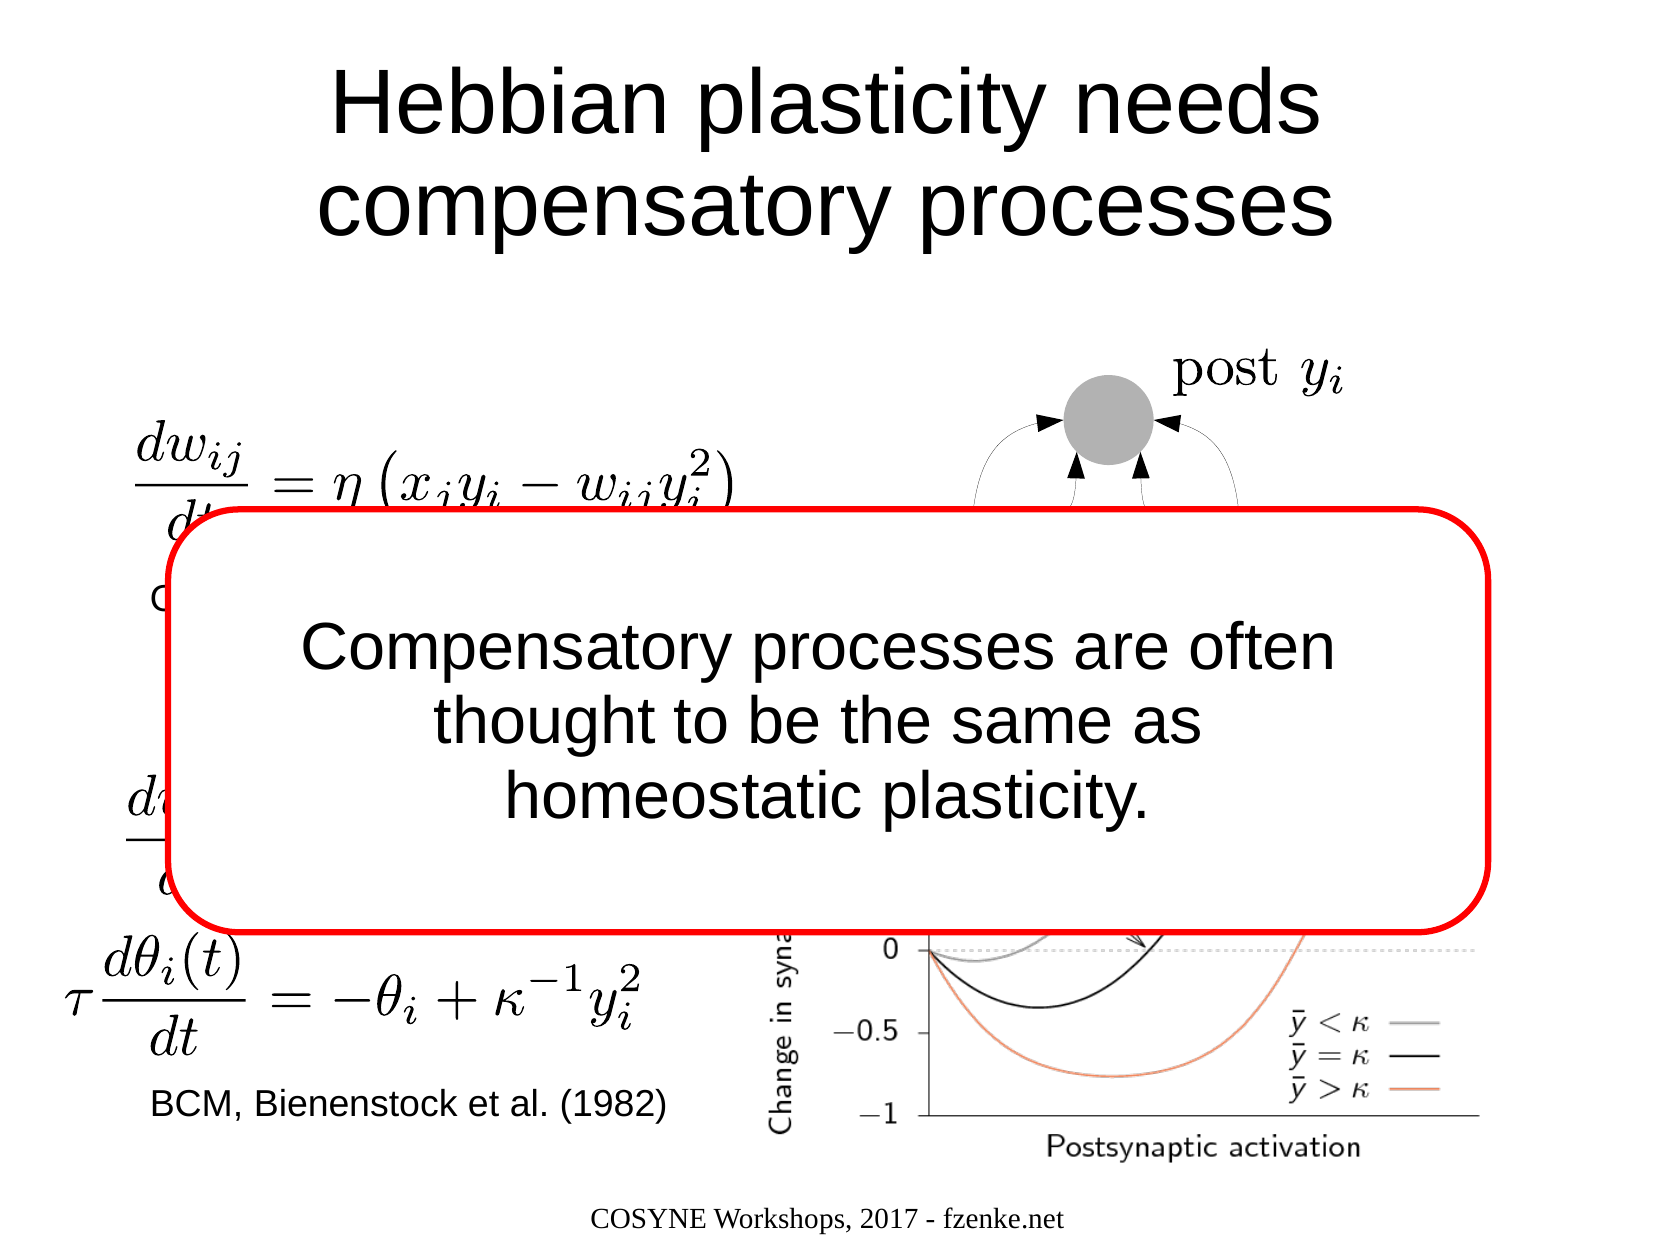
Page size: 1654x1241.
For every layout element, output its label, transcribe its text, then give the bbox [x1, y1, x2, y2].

text_box Oja (1982) [135, 570, 168, 628]
text_box [63, 932, 642, 1056]
text_box BCM, Bienenstock et al. (1982) [135, 1074, 764, 1132]
title Hebbian plasticity needs compensatory processes [82, 49, 1571, 257]
text_box [126, 774, 175, 895]
text_box [1063, 375, 1154, 466]
text_box [135, 420, 742, 541]
picture [764, 747, 1501, 1165]
text_box Compensatory processes are often thought to be the same as homeostatic plasticity. [168, 509, 1489, 933]
text_box [1171, 348, 1345, 397]
